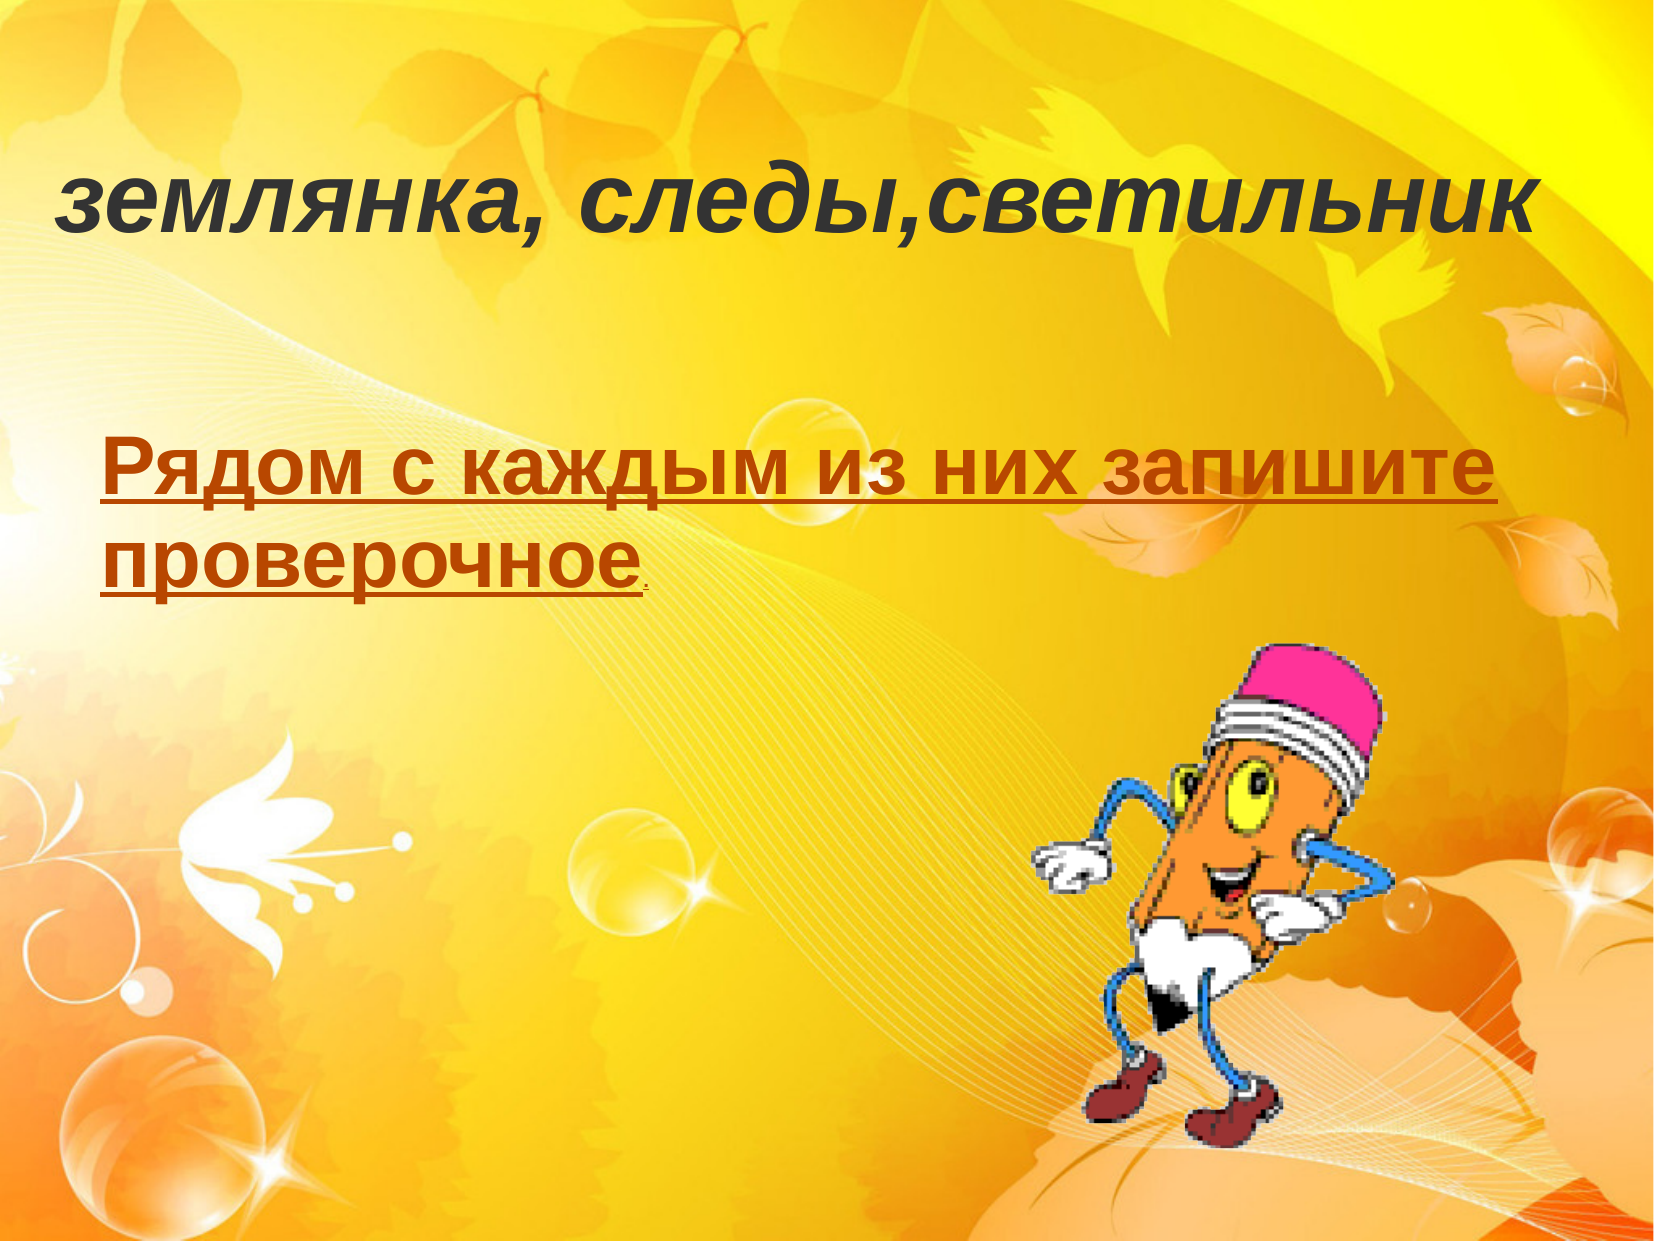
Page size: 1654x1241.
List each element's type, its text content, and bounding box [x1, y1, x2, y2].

text_box Рядом с каждым из них запишите проверочное. [85, 412, 1583, 662]
picture [0, 0, 1654, 1241]
text_box землянка, следы,светильник [40, 134, 1623, 310]
